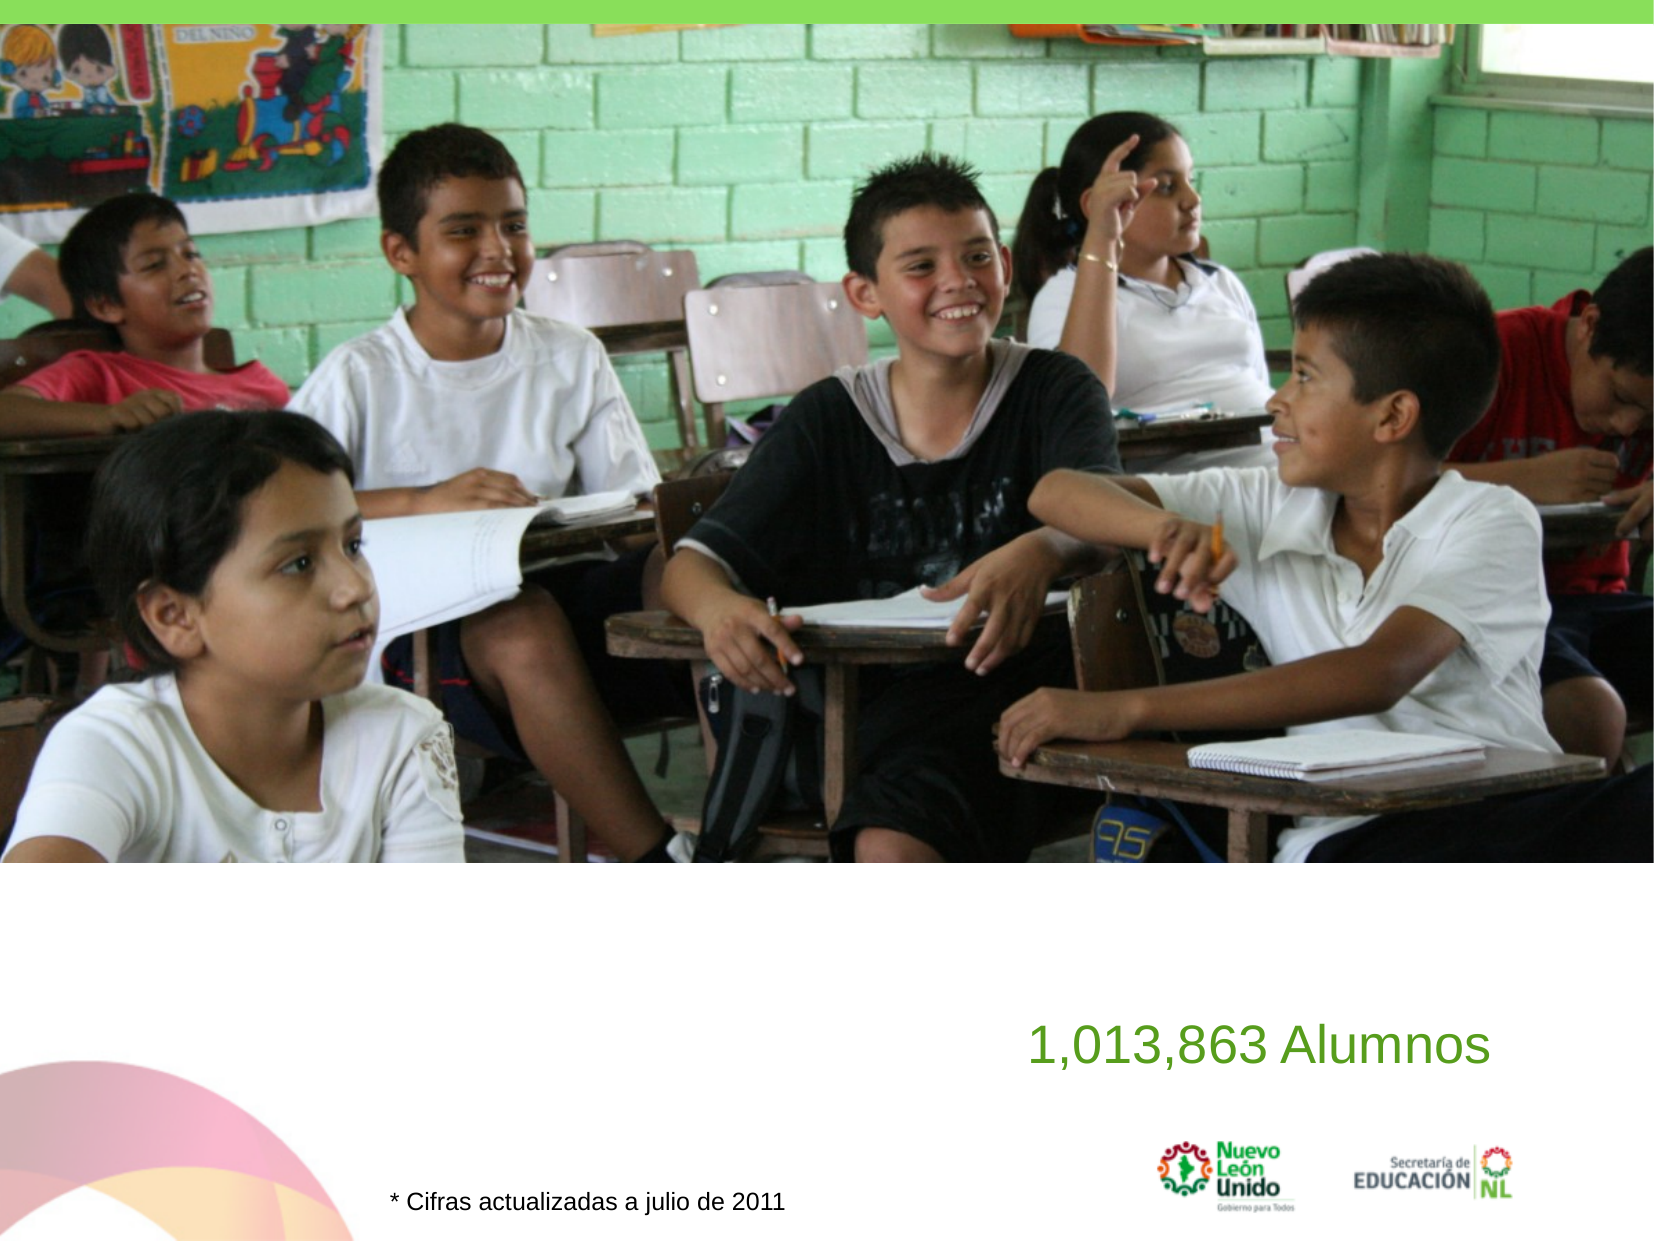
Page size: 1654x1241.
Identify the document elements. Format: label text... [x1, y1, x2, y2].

text_box * Cifras actualizadas a julio de 2011 [375, 1180, 800, 1223]
picture [0, 0, 1654, 1241]
text_box 1,013,863 Alumnos [1012, 1006, 1538, 1088]
